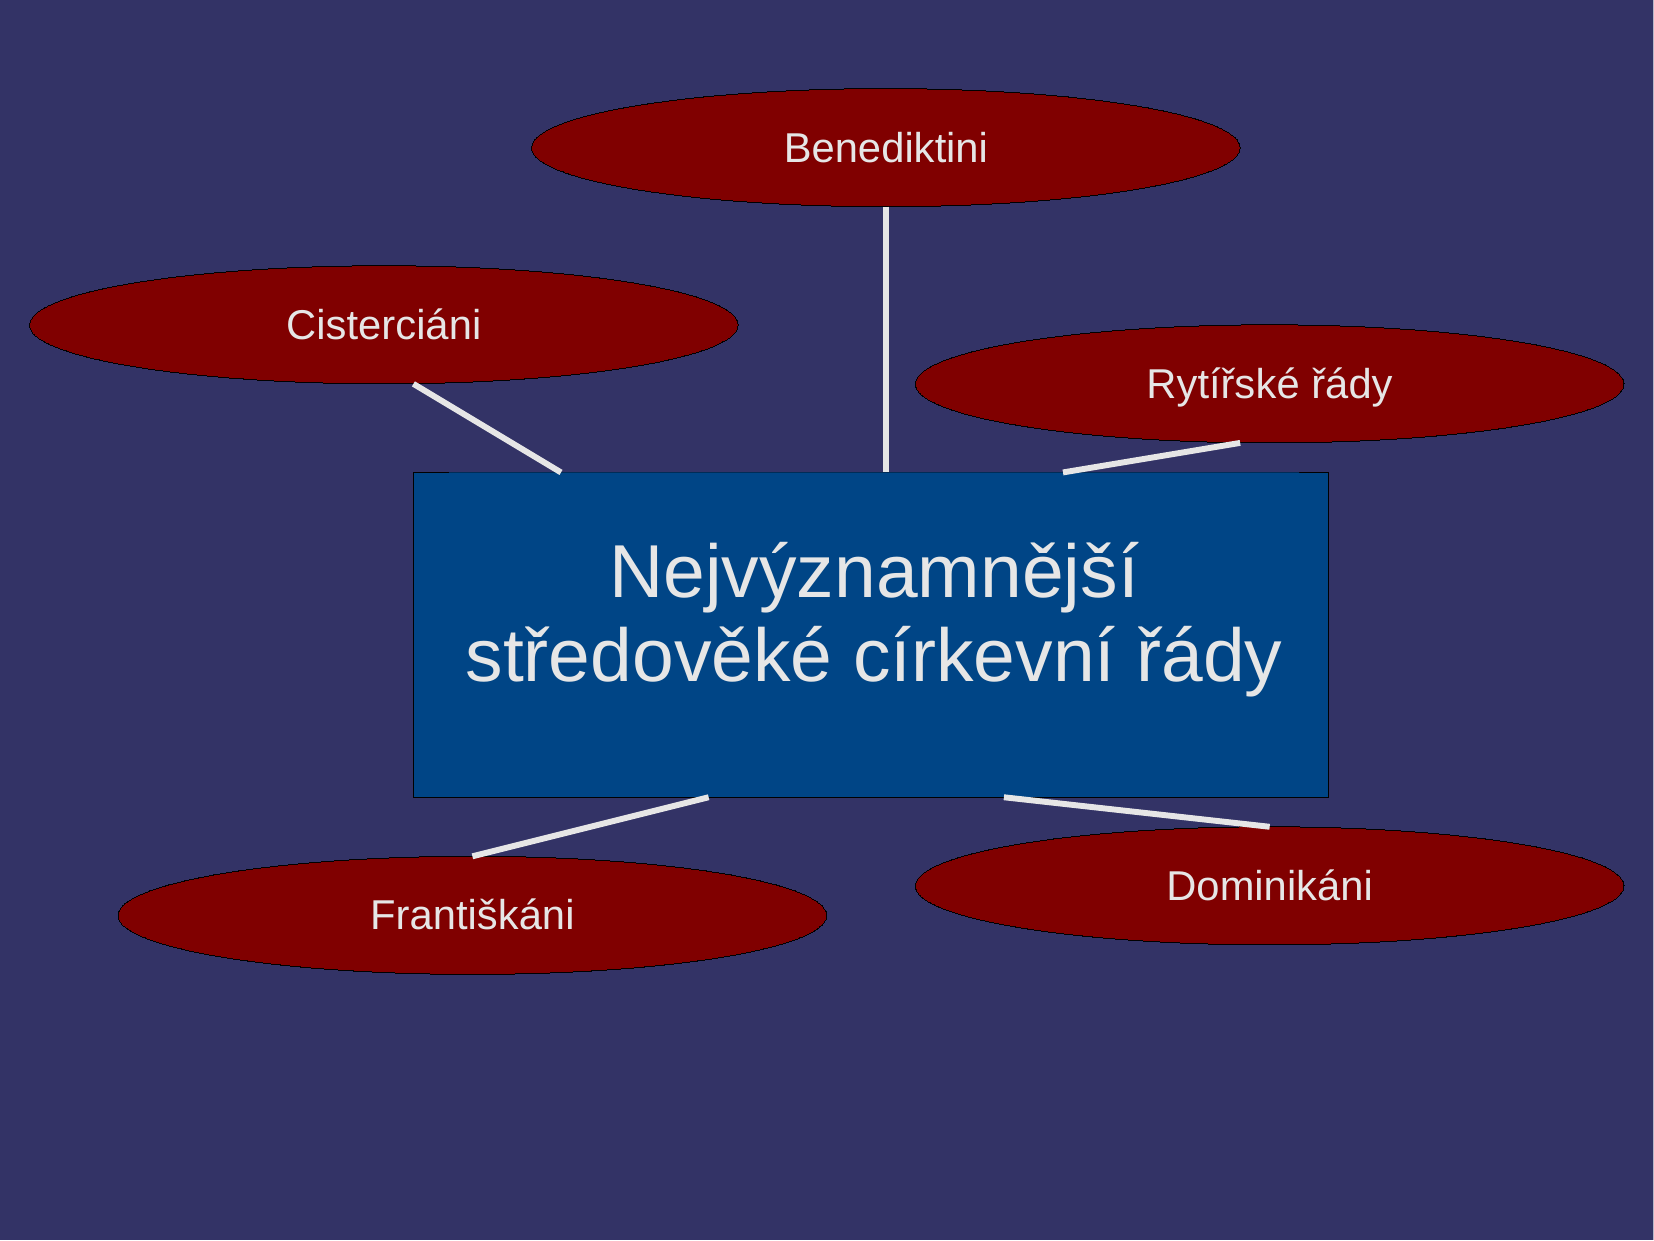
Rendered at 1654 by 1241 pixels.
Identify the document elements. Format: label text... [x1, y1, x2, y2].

text_box Františkáni [118, 856, 827, 975]
text_box Rytířské řády [915, 324, 1625, 443]
list Nejvýznamnější středověké církevní řády [449, 472, 1300, 779]
text_box Dominikáni [915, 826, 1625, 945]
text_box [413, 472, 1329, 798]
text_box Benediktini [531, 88, 1241, 207]
text_box Cisterciáni [29, 265, 739, 384]
